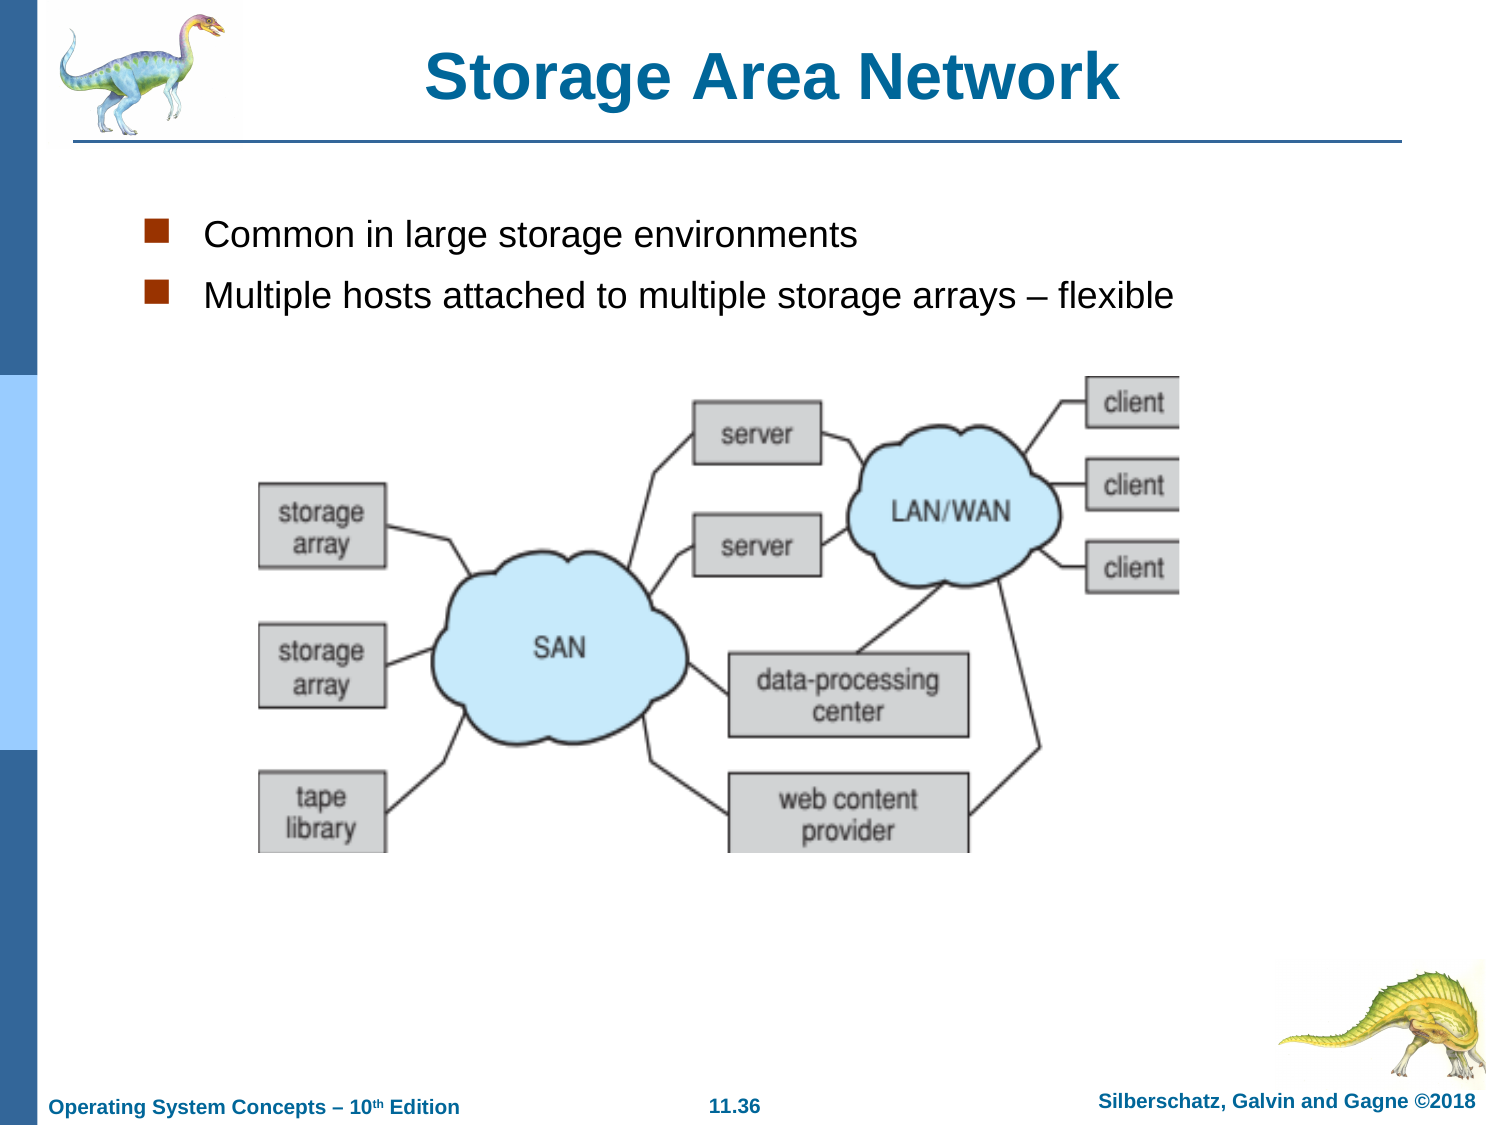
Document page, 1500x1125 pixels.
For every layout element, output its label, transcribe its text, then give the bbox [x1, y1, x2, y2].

picture [1275, 959, 1486, 1090]
picture [46, 0, 243, 149]
title Storage Area Network [121, 25, 1425, 121]
list Common in large storage environments Multiple hosts attached to multiple storage arrays – flexible [132, 202, 1401, 946]
picture [1415, 1093, 1423, 1098]
picture [258, 376, 1180, 853]
